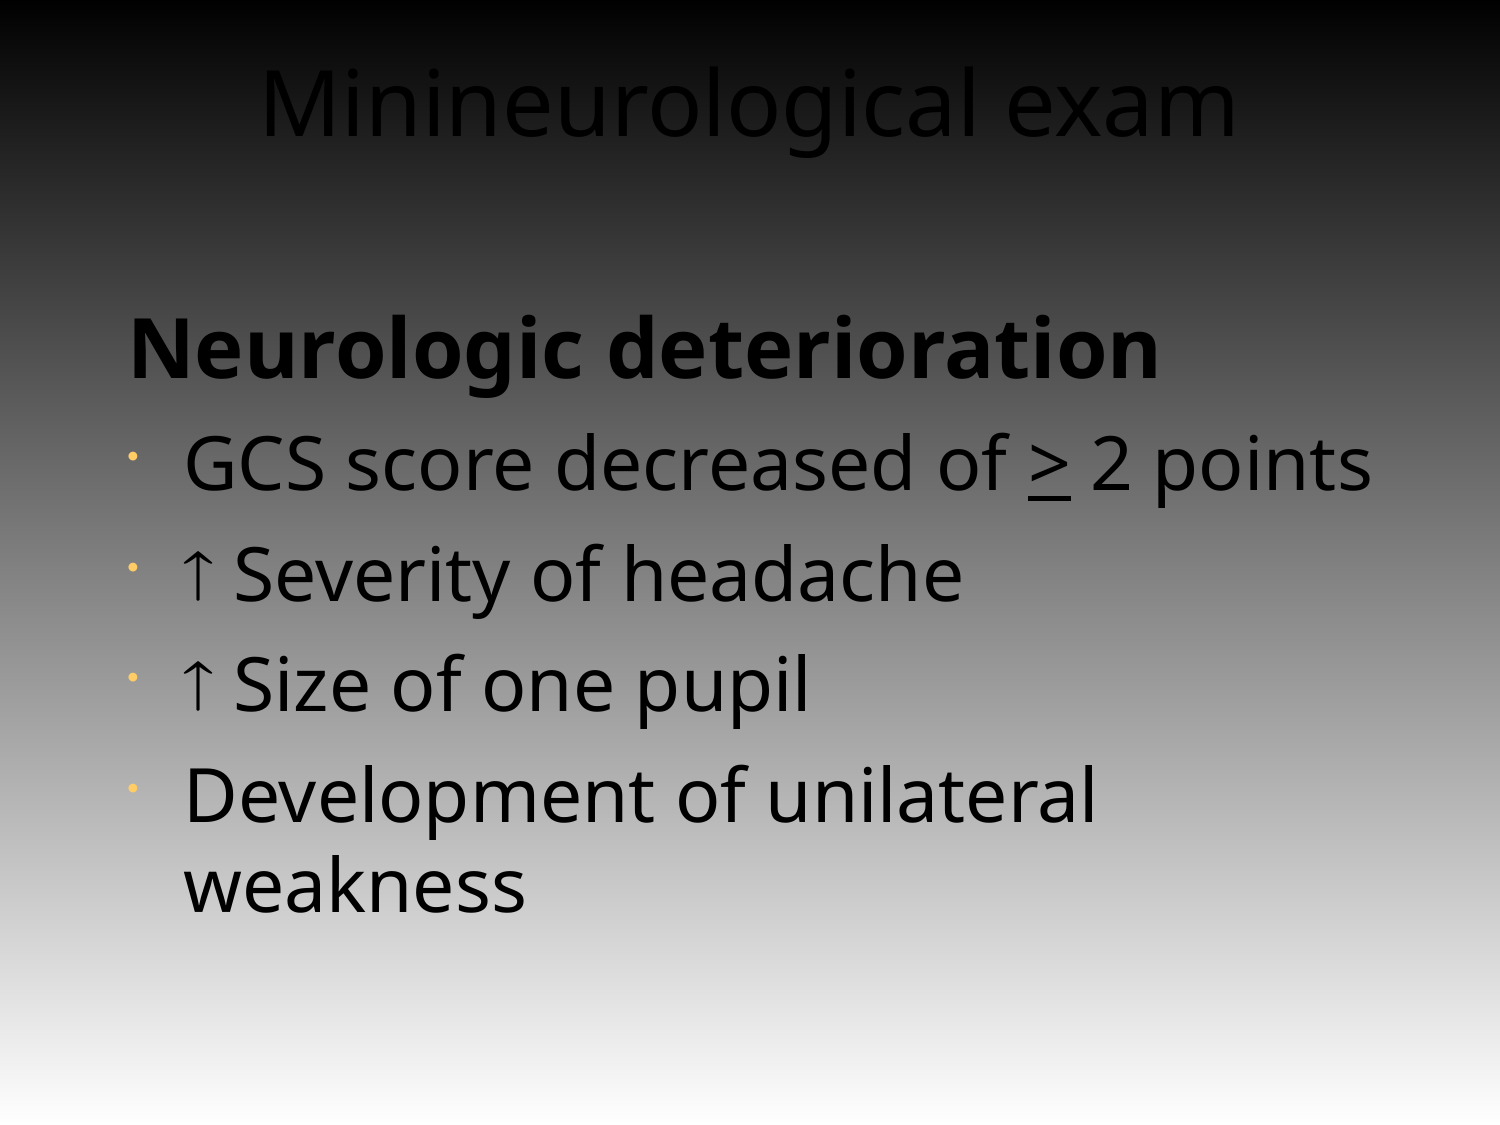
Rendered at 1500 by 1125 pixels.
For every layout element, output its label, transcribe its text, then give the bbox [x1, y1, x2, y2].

title Minineurological exam [112, 37, 1388, 225]
list Neurologic deterioration GCS score decreased of > 2 points  Severity of headache  Size of one pupil Development of unilateral weakness [112, 287, 1438, 963]
